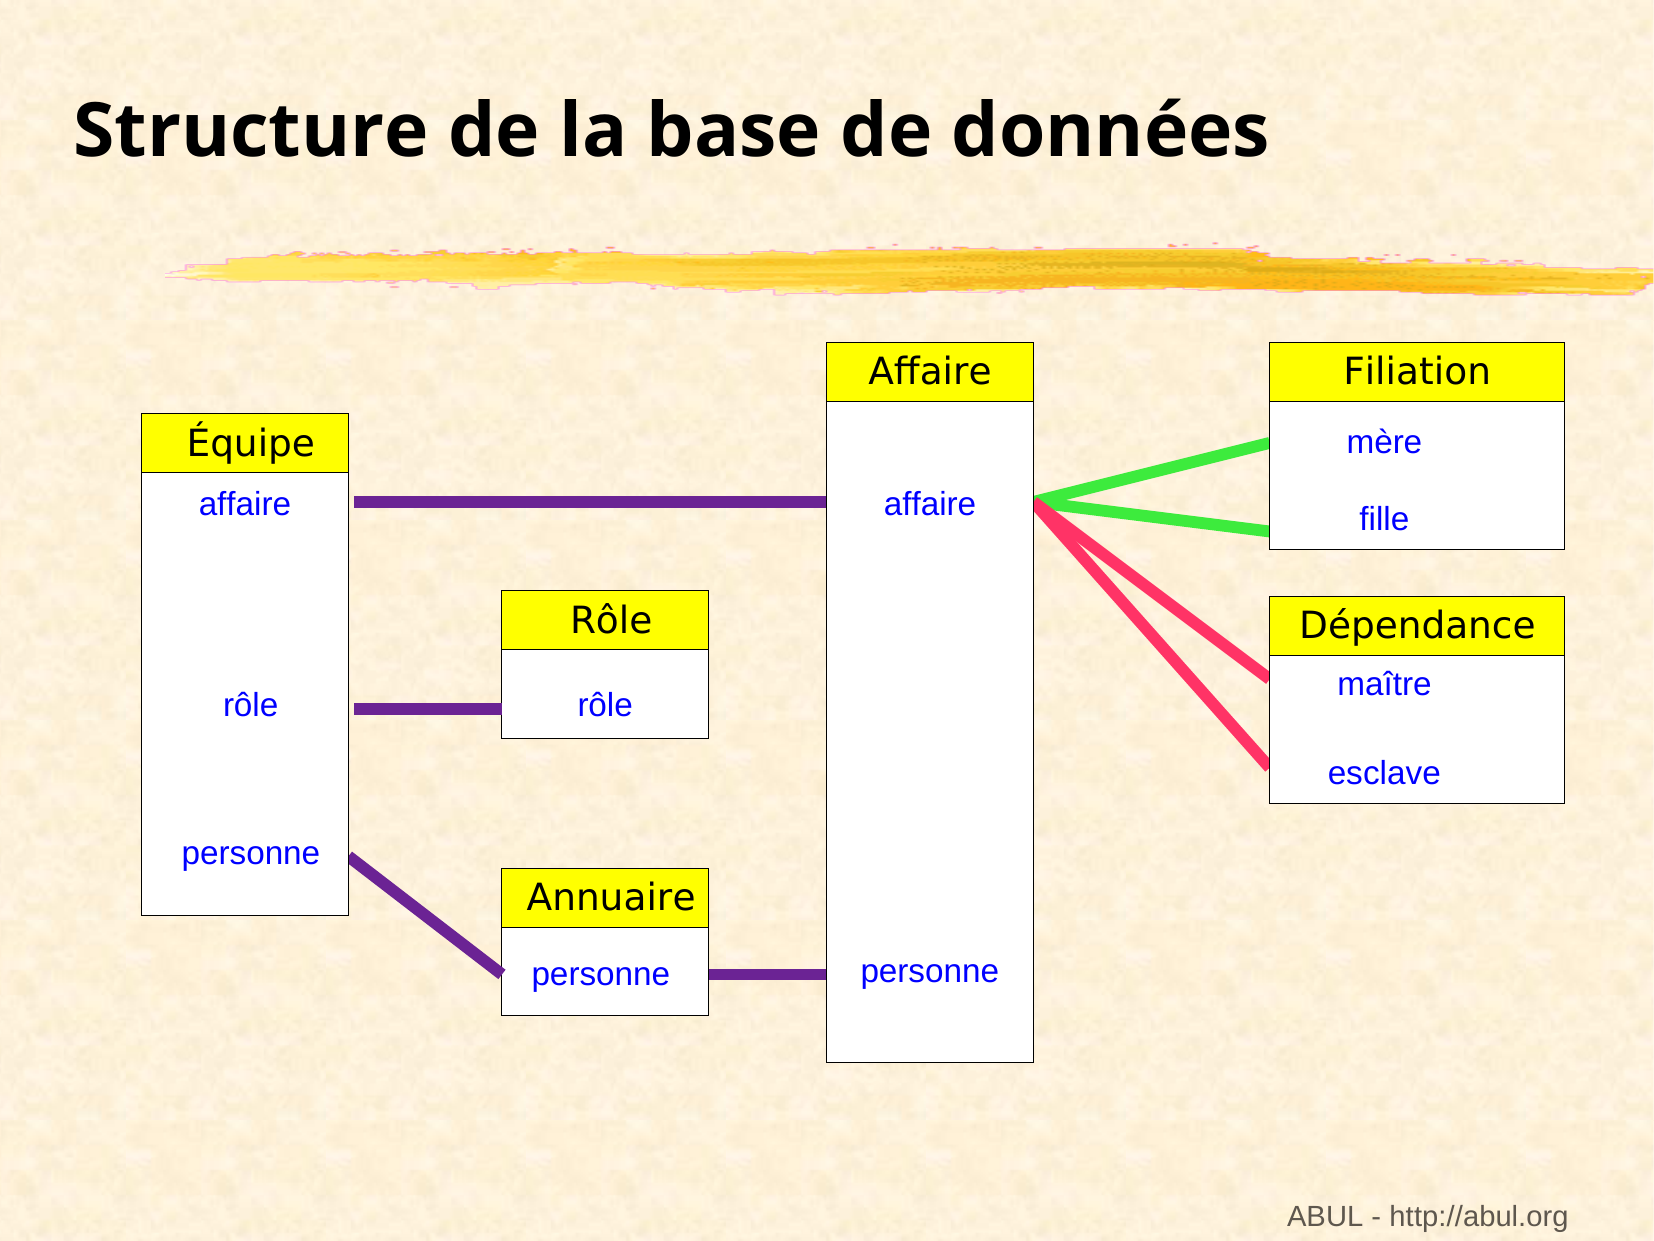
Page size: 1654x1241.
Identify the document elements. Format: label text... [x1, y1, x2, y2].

text_box [826, 535, 1034, 944]
text_box [1269, 655, 1565, 804]
text_box mère [1269, 416, 1500, 473]
text_box Équipe [147, 414, 355, 473]
text_box [501, 590, 709, 679]
text_box Affaire [826, 342, 1034, 401]
text_box personne [826, 944, 1034, 1001]
text_box Filiation [1269, 342, 1565, 401]
text_box esclave [1269, 747, 1500, 804]
text_box maître [1269, 658, 1500, 715]
text_box rôle [501, 679, 709, 736]
text_box personne [147, 826, 355, 883]
text_box [501, 868, 709, 1016]
title Structure de la base de données [73, 9, 1479, 246]
text_box Dépendance [1269, 596, 1565, 655]
text_box rôle [147, 679, 355, 736]
text_box [1269, 401, 1565, 550]
text_box fille [1269, 493, 1500, 550]
text_box Annuaire [507, 868, 715, 928]
text_box [141, 535, 349, 916]
text_box affaire [141, 478, 349, 535]
text_box [826, 401, 1034, 478]
text_box personne [497, 947, 705, 1004]
text_box [141, 413, 349, 478]
text_box affaire [826, 478, 1034, 535]
text_box [826, 1001, 1034, 1063]
text_box Rôle [507, 591, 715, 650]
picture [0, 0, 1654, 1241]
